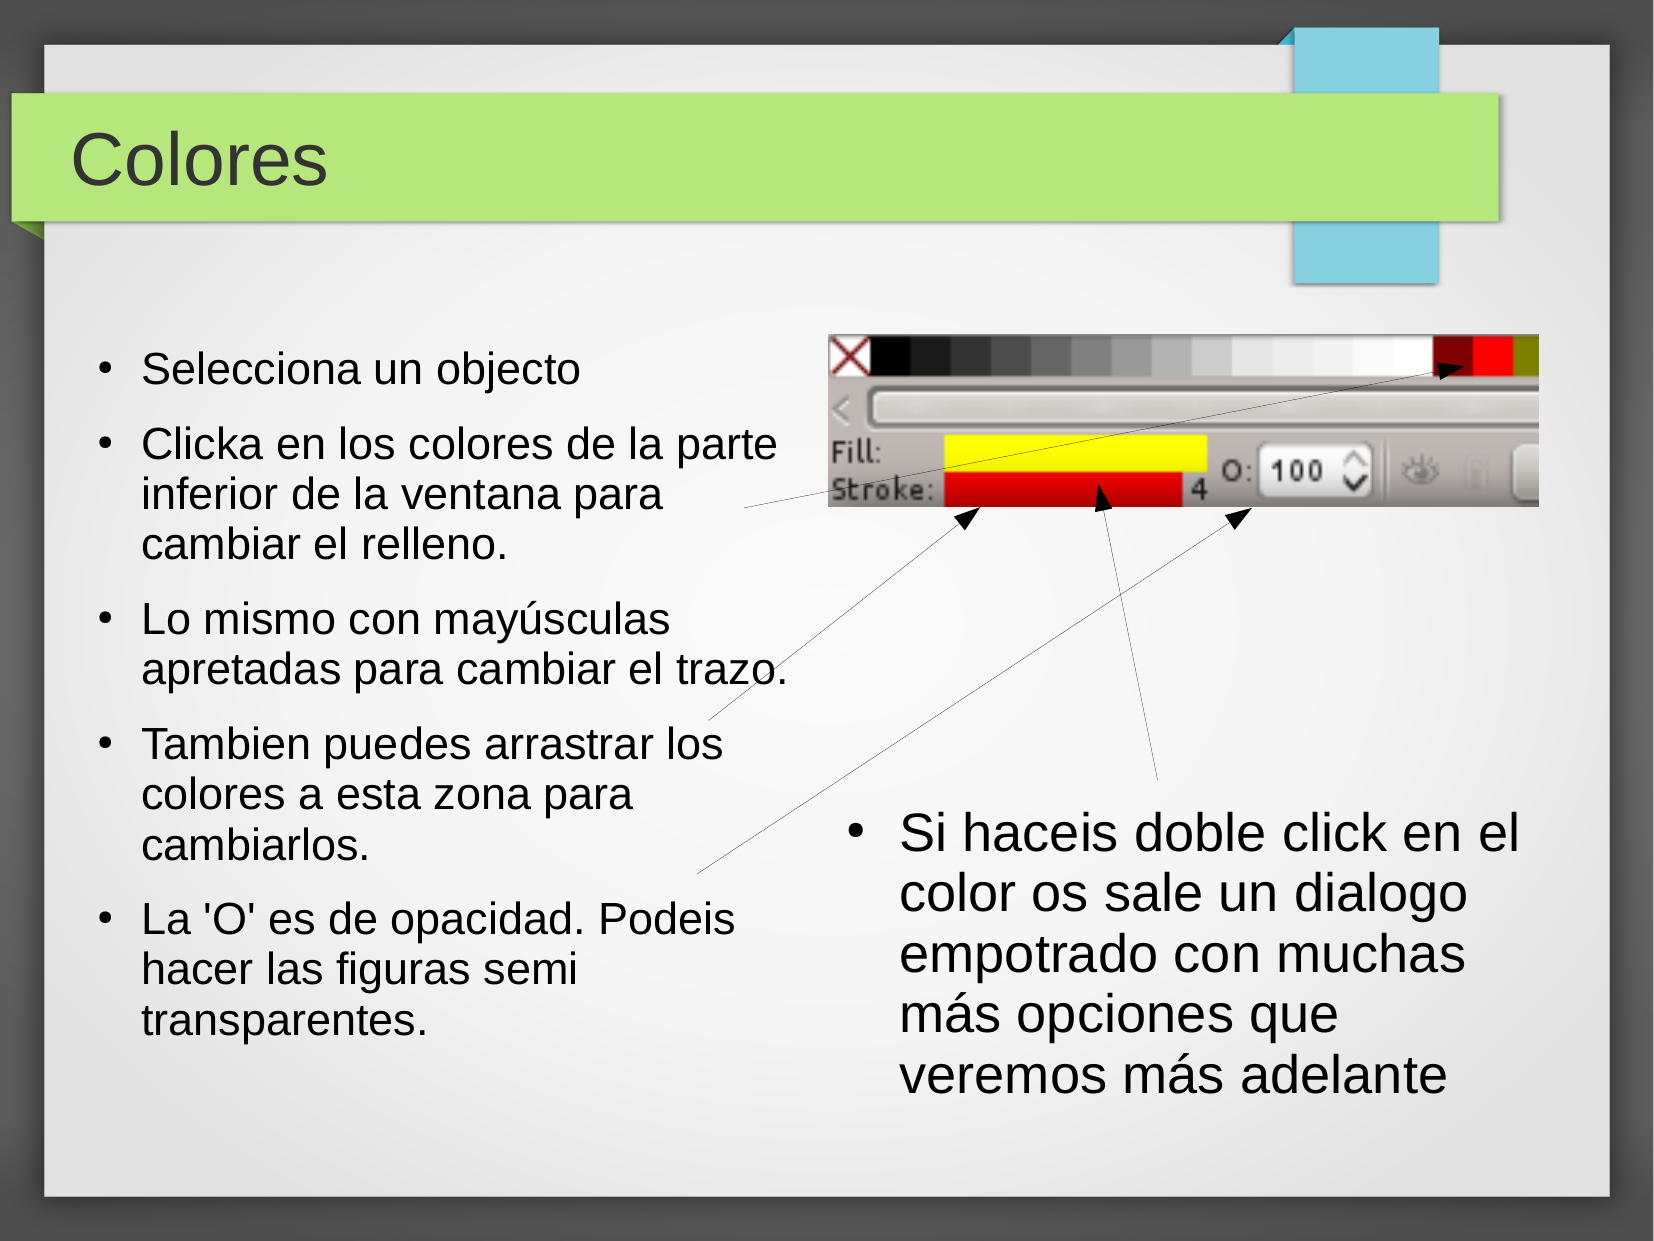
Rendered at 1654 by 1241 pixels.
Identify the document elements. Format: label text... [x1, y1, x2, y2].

list Selecciona un objecto Clicka en los colores de la parte inferior de la ventana para cambiar el relleno. Lo mismo con mayúsculas apretadas para cambiar el trazo. Tambien puedes arrastrar los colores a esta zona para cambiarlos. La 'O' es de opacidad. Podeis hacer las figuras semi transparentes. [82, 343, 793, 1063]
picture [0, 0, 1654, 1241]
title Colores [70, 106, 1229, 213]
list Si haceis doble click en el color os sale un dialogo empotrado con muchas más opciones que veremos más adelante [828, 802, 1539, 1146]
